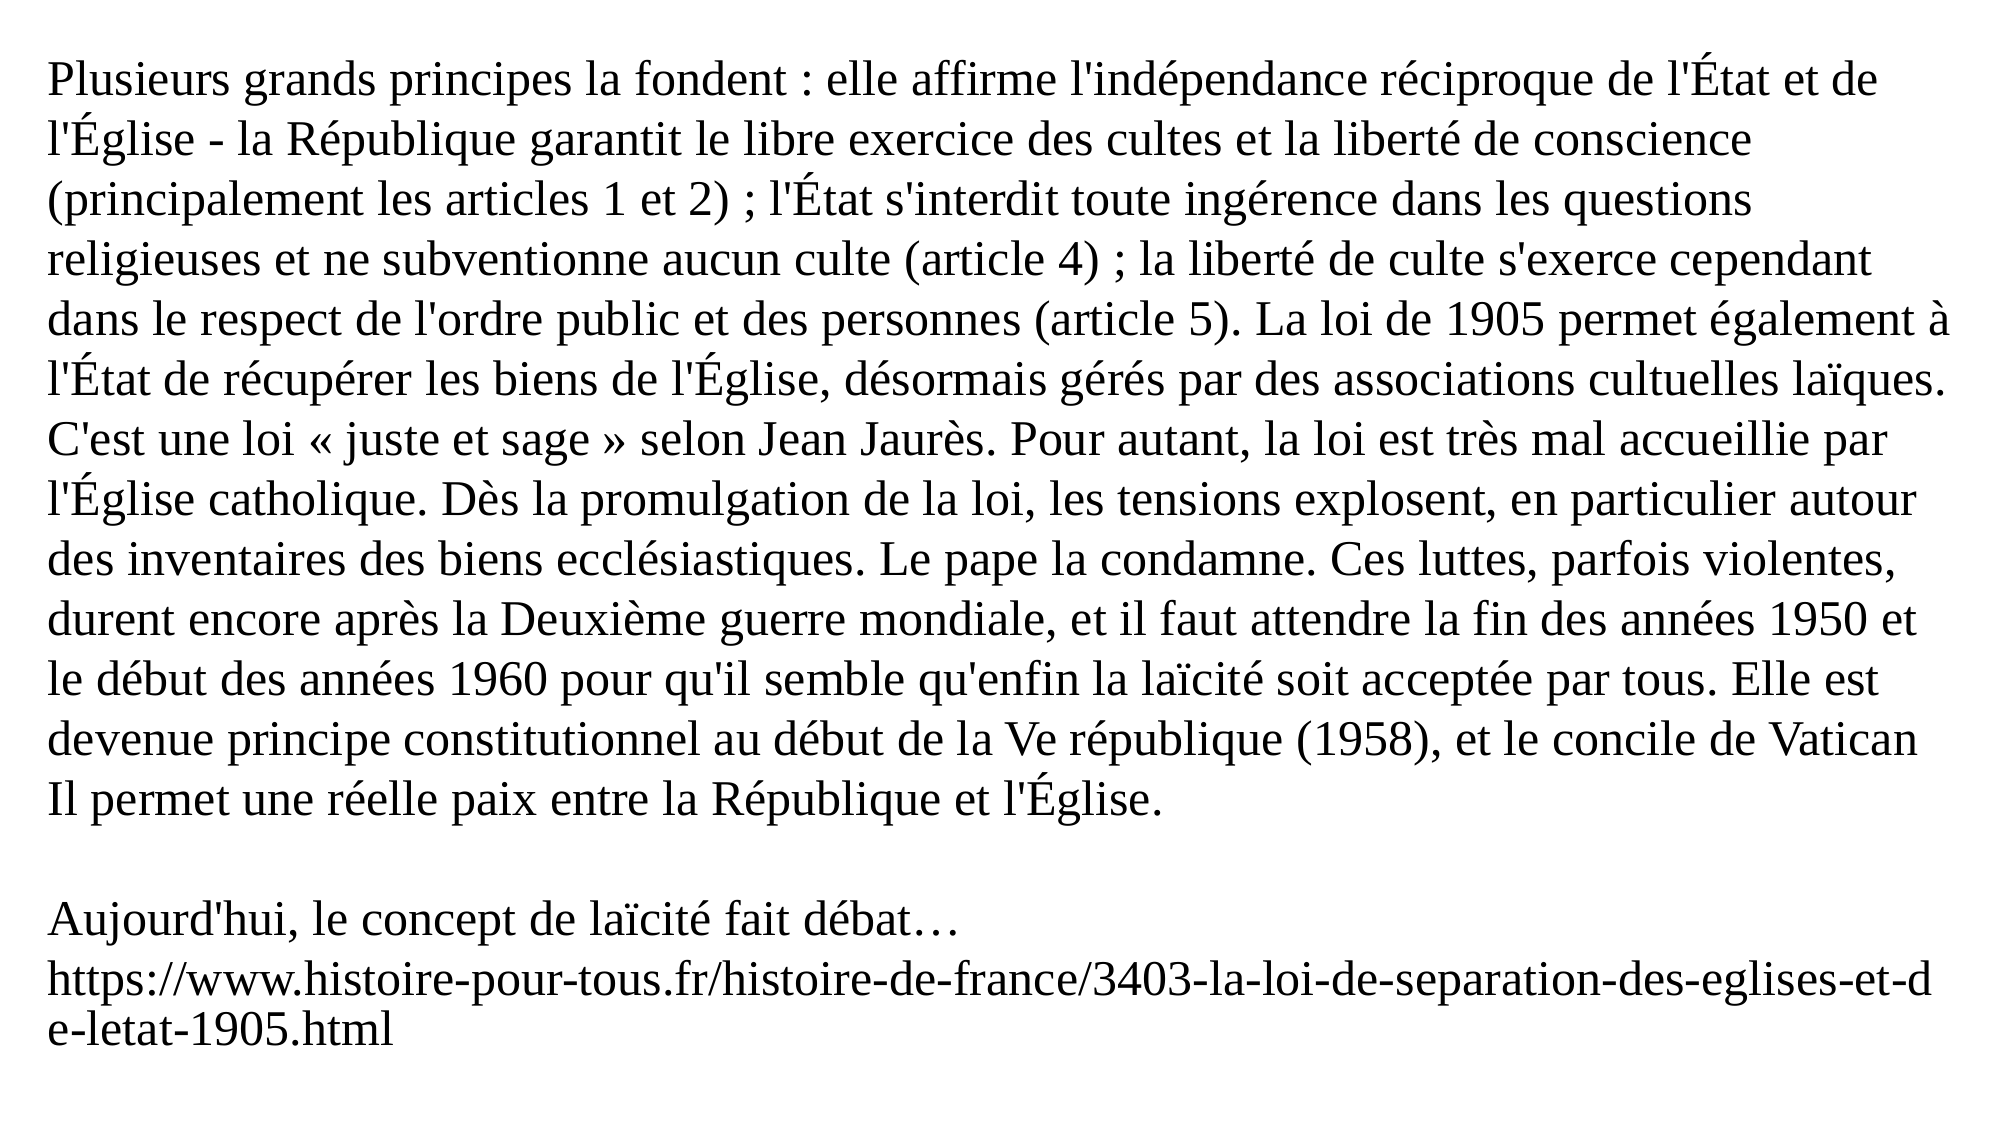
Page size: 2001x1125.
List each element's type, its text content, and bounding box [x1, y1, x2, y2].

text_box Plusieurs grands principes la fondent : elle affirme l'indépendance réciproque de l'État et de l'Église - la République garantit le libre exercice des cultes et la liberté de conscience (principalement les articles 1 et 2) ; l'État s'interdit toute ingérence dans les questions religieuses et ne subventionne aucun culte (article 4) ; la liberté de culte s'exerce cependant dans le respect de l'ordre public et des personnes (article 5). La loi de 1905 permet également à l'État de récupérer les biens de l'Église, désormais gérés par des associations cultuelles laïques. C'est une loi « juste et sage » selon Jean Jaurès. Pour autant, la loi est très mal accueillie par l'Église catholique. Dès la promulgation de la loi, les tensions explosent, en particulier autour des inventaires des biens ecclésiastiques. Le pape la condamne. Ces luttes, parfois violentes, durent encore après la Deuxième guerre mondiale, et il faut attendre la fin des années 1950 et le début des années 1960 pour qu'il semble qu'enfin la laïcité soit acceptée par tous. Elle est devenue principe constitutionnel au début de la Ve république (1958), et le concile de Vatican Il permet une réelle paix entre la République et l'Église. Aujourd'hui, le concept de laïcité fait débat… https://www.histoire-pour-tous.fr/histoire-de-france/3403-la-loi-de-separation-des-eglises-et-de-letat-1905.html [33, 37, 1968, 1125]
